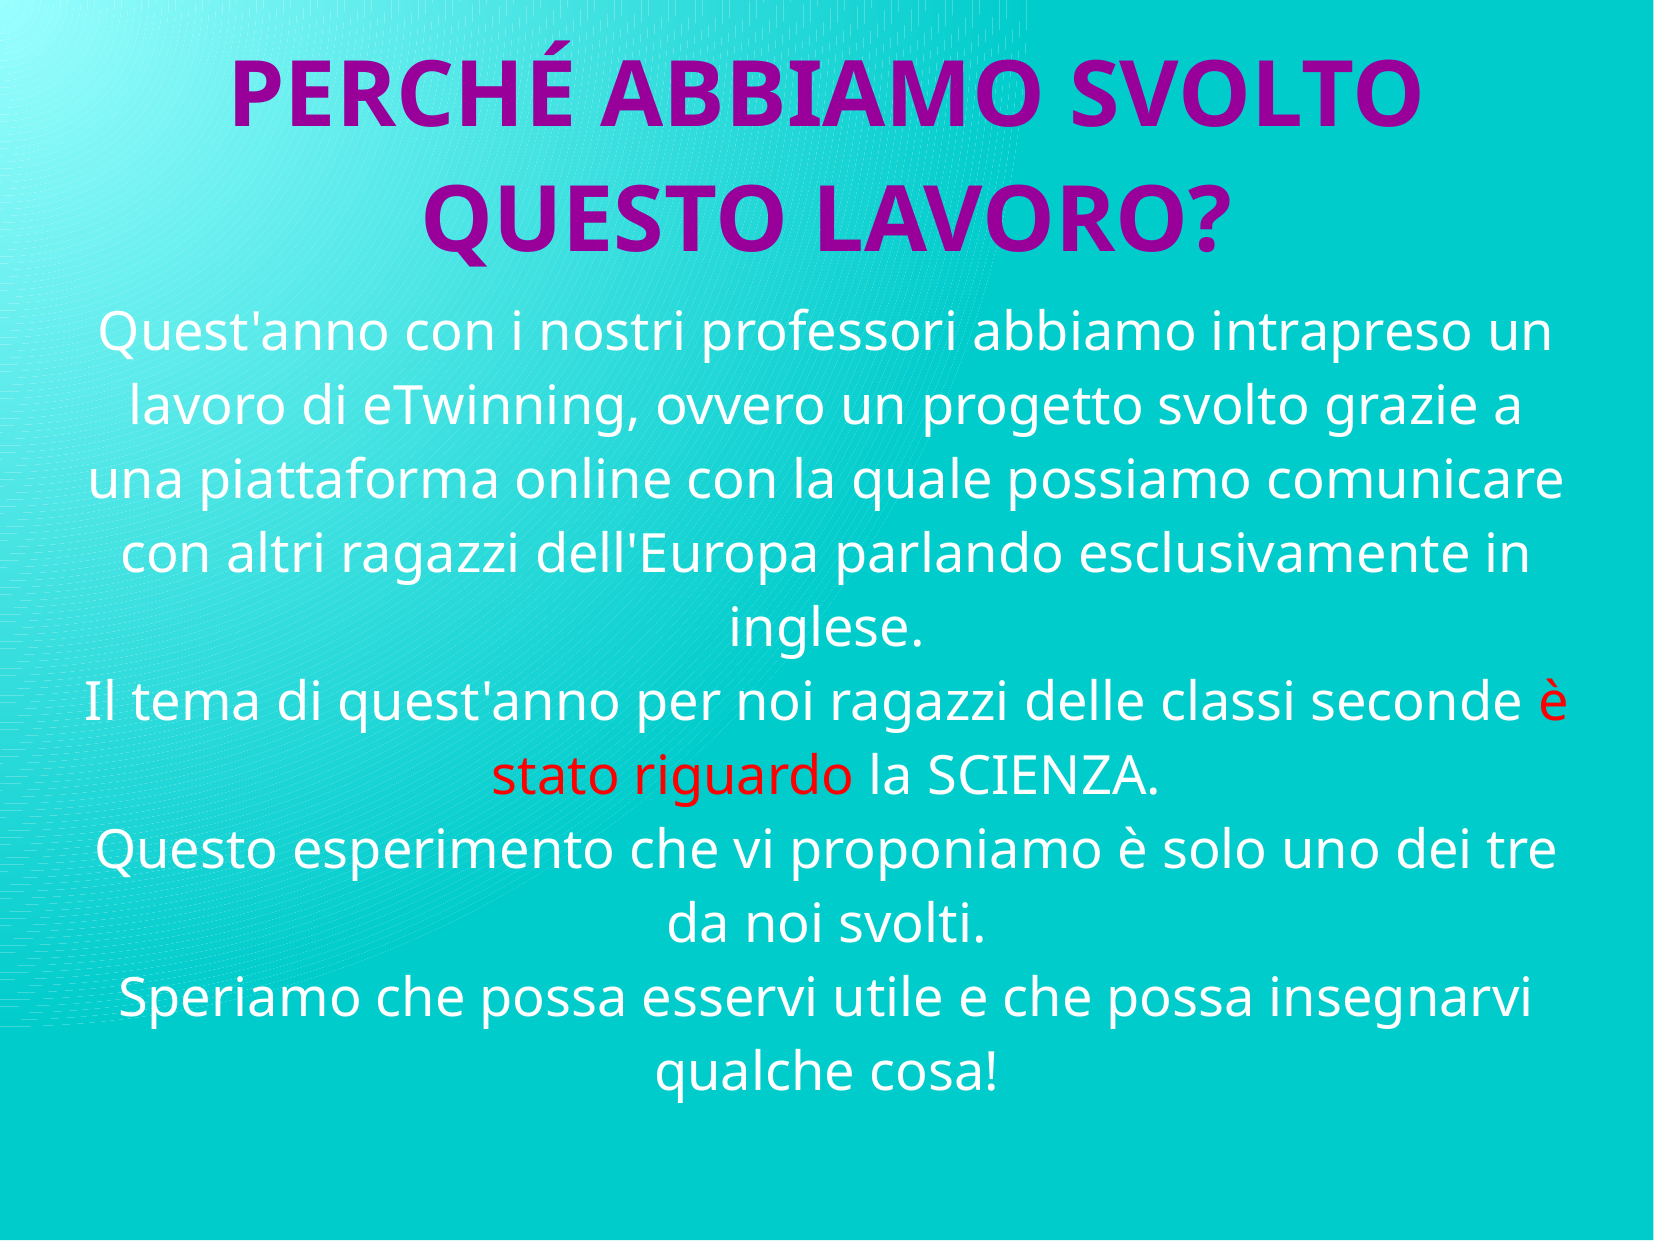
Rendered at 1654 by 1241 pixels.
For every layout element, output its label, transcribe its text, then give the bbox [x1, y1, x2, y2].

subtitle Quest'anno con i nostri professori abbiamo intrapreso un lavoro di eTwinning, ovvero un progetto svolto grazie a una piattaforma online con la quale possiamo comunicare con altri ragazzi dell'Europa parlando esclusivamente in inglese. Il tema di quest'anno per noi ragazzi delle classi seconde è stato riguardo la SCIENZA. Questo esperimento che vi proponiamo è solo uno dei tre da noi svolti. Speriamo che possa esservi utile e che possa insegnarvi qualche cosa! [82, 283, 1571, 1115]
title PERCHÉ ABBIAMO SVOLTO QUESTO LAVORO? [82, 25, 1571, 281]
